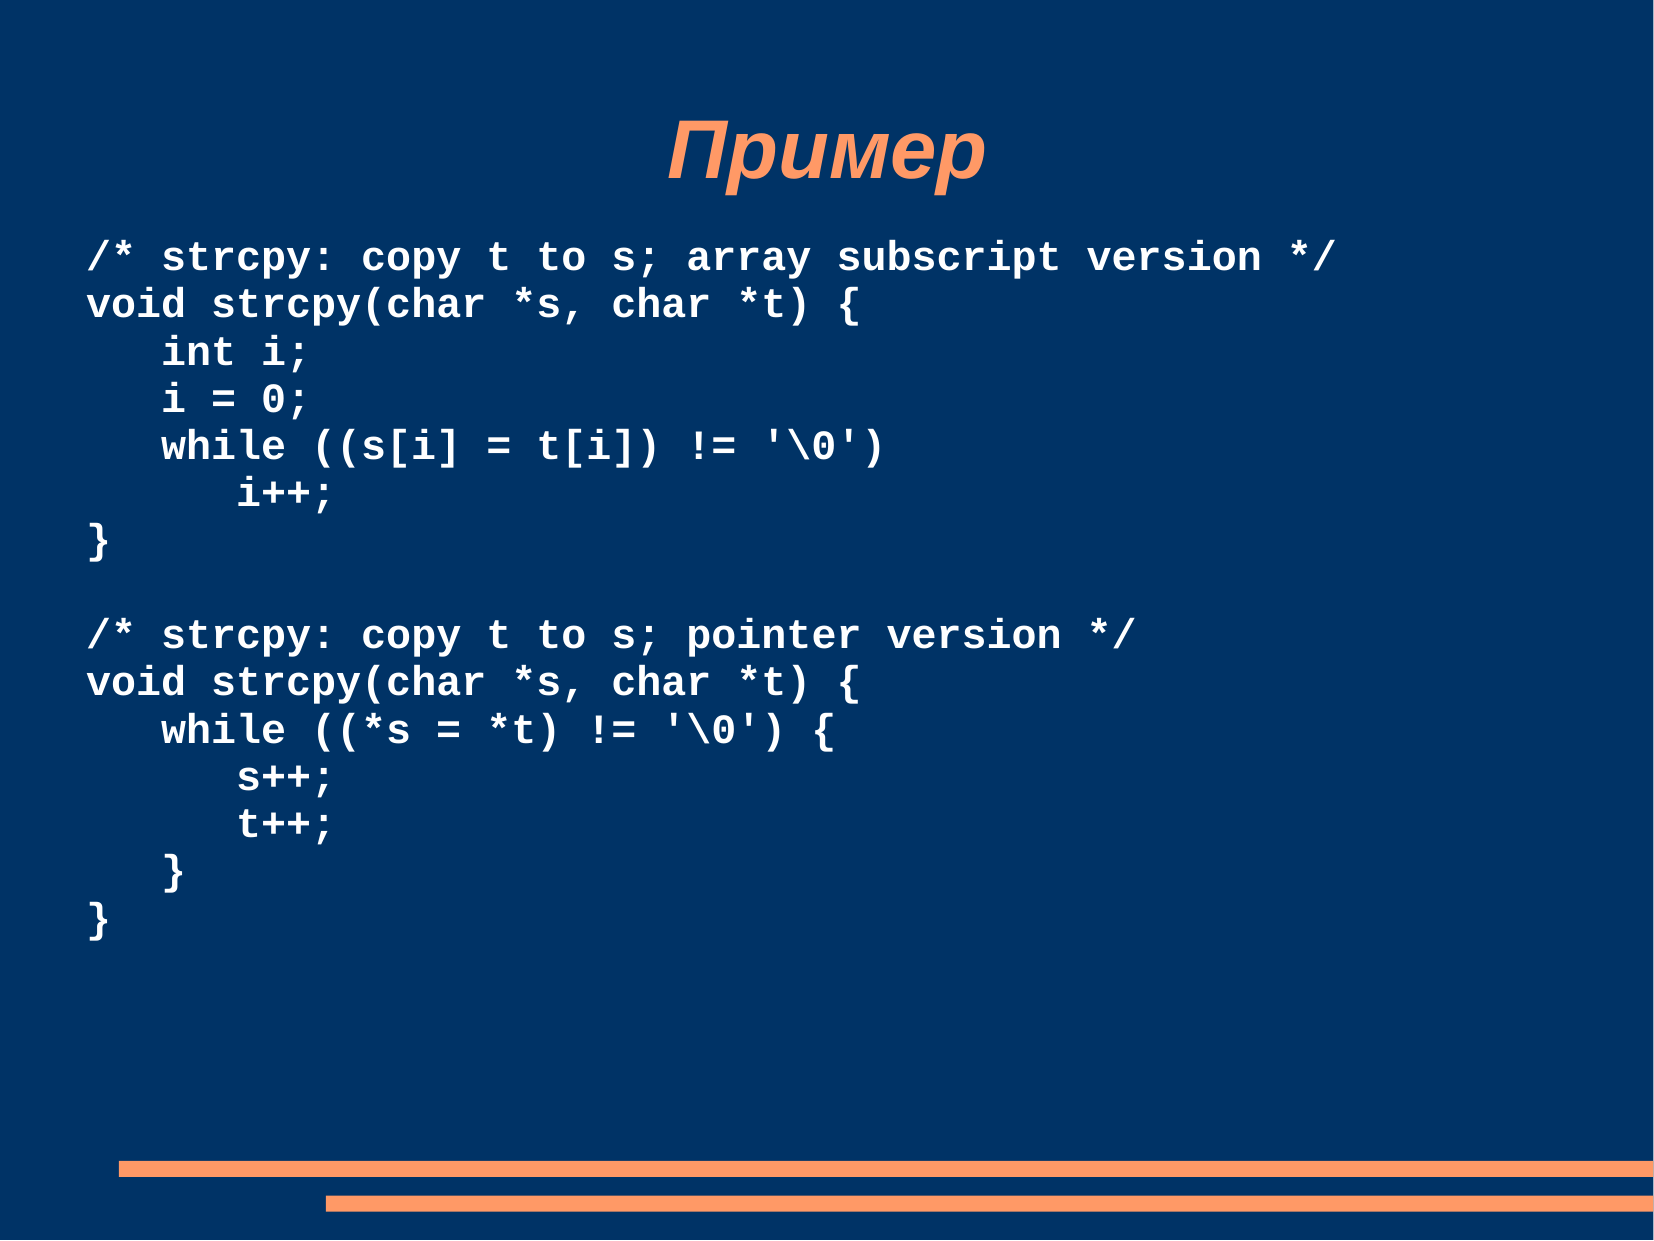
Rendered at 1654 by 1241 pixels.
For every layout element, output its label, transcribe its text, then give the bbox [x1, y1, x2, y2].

text_box /* strcpy: copy t to s; array subscript version */ void strcpy(char *s, char *t) { int i; i = 0; while ((s[i] = t[i]) != '\0') i++; } /* strcpy: copy t to s; pointer version */ void strcpy(char *s, char *t) { while ((*s = *t) != '\0') { s++; t++; } } [71, 228, 1637, 960]
title Пример [121, 46, 1534, 228]
